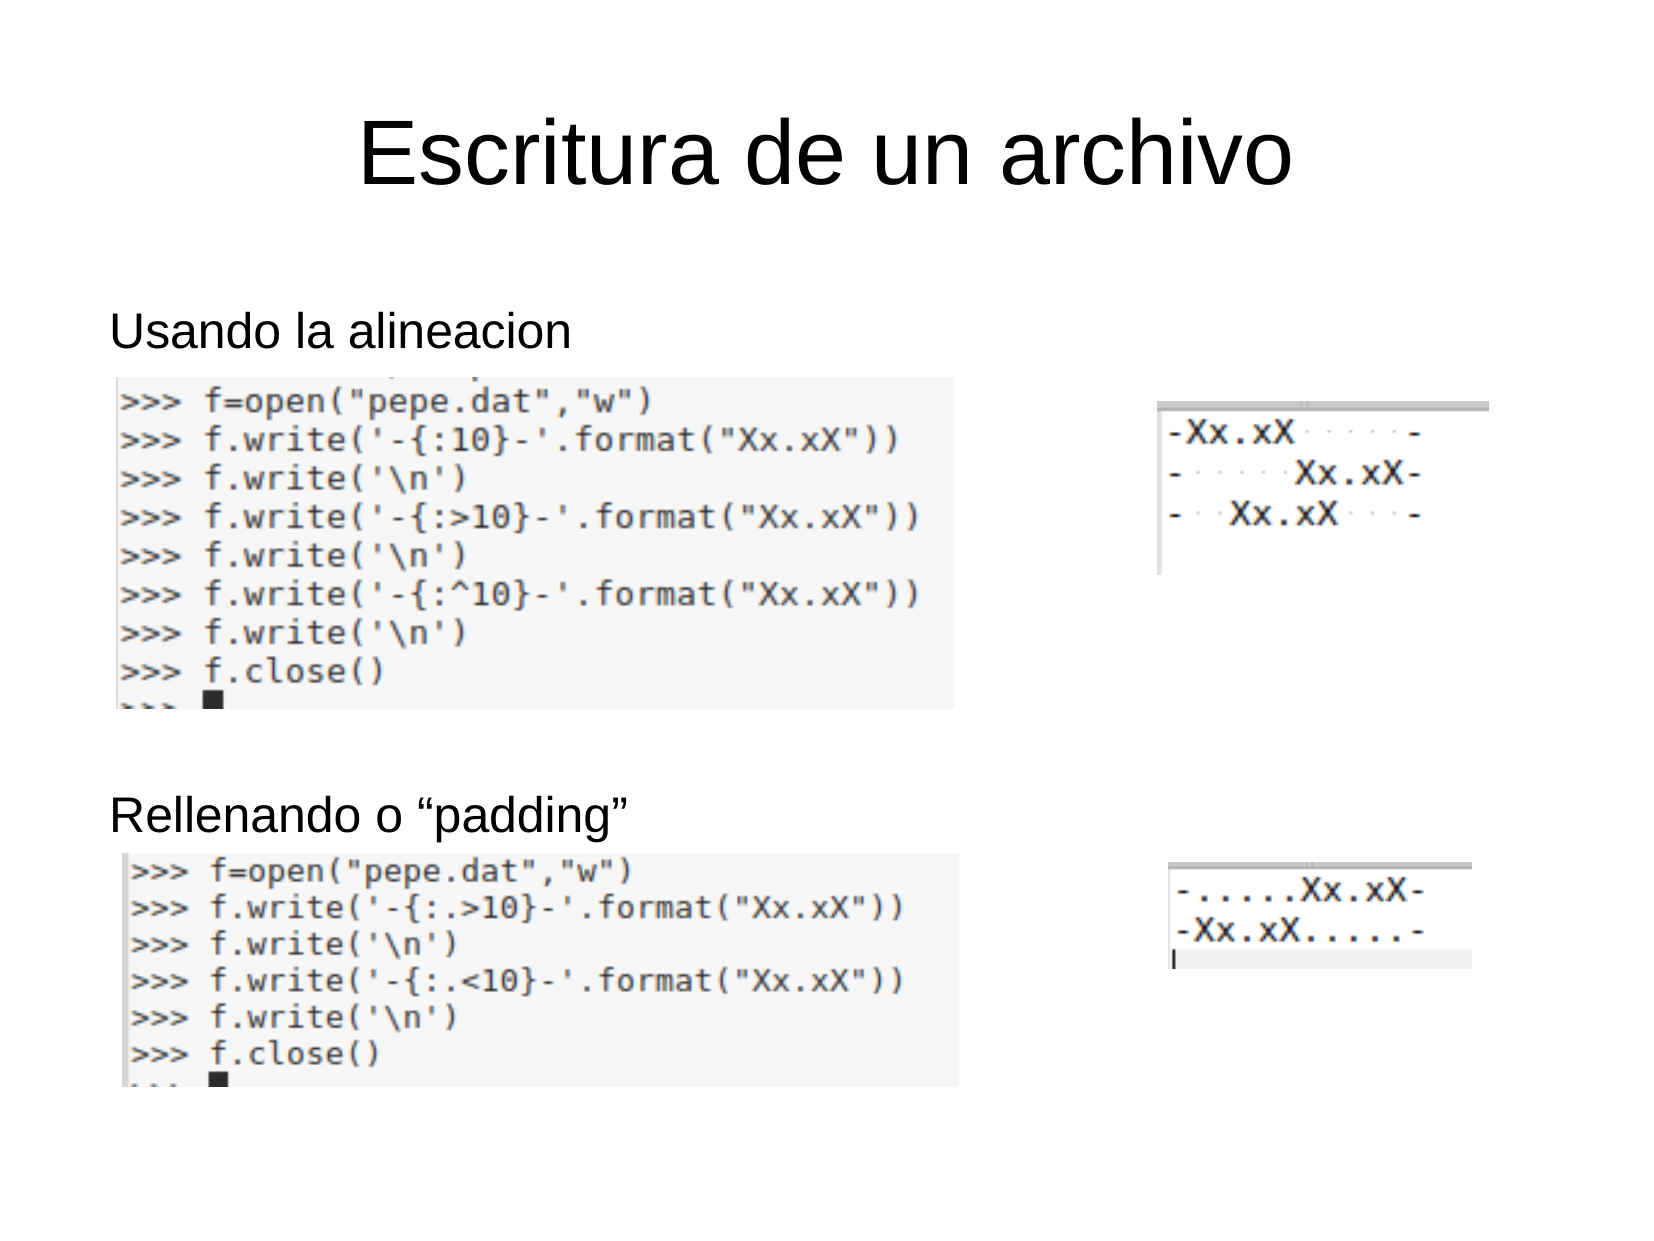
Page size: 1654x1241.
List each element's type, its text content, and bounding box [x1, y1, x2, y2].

title Escritura de un archivo [82, 49, 1571, 257]
text_box Usando la alineacion [94, 295, 1477, 367]
picture [1157, 401, 1489, 575]
picture [122, 853, 959, 1087]
picture [1168, 862, 1472, 969]
picture [116, 377, 955, 709]
text_box Rellenando o “padding” [94, 779, 1477, 851]
